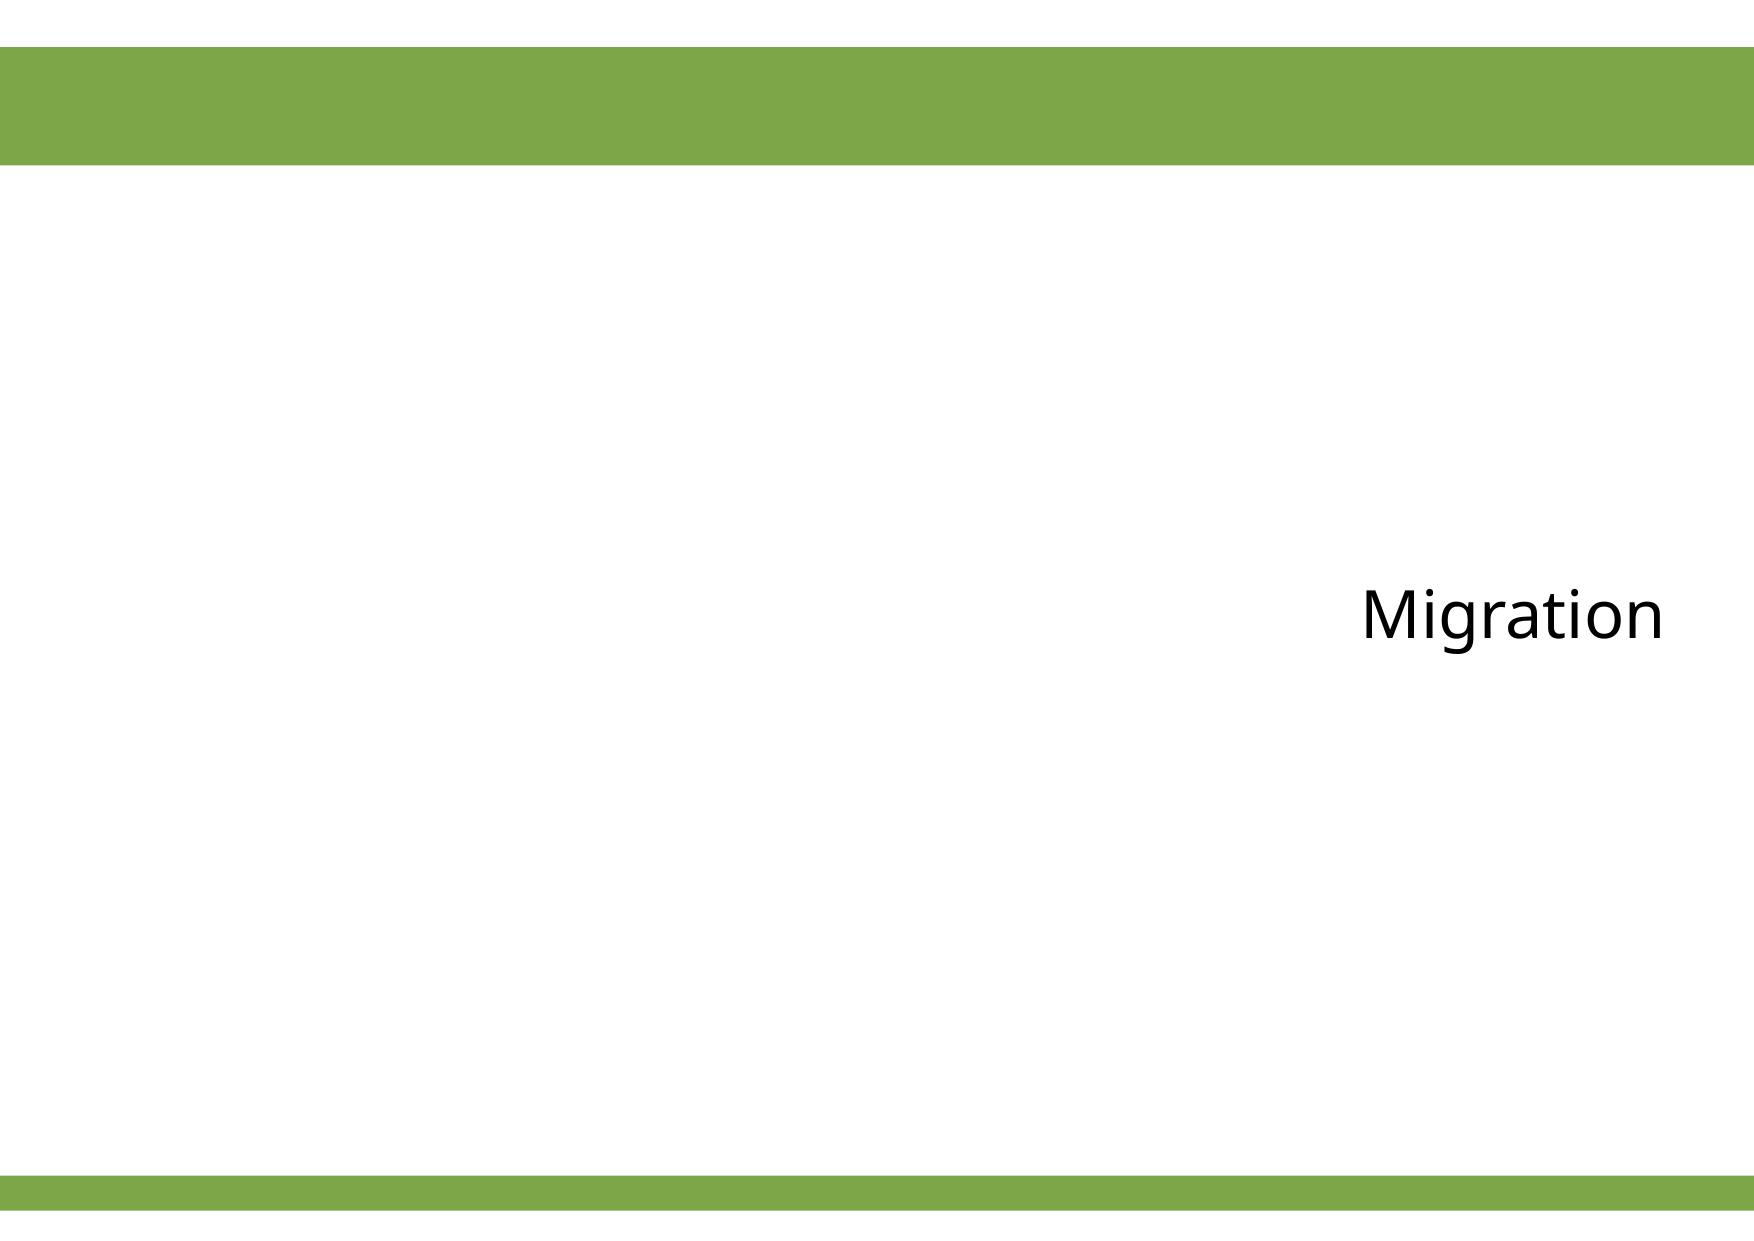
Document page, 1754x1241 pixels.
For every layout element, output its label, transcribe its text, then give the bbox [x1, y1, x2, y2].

list Migration [87, 206, 1667, 1171]
